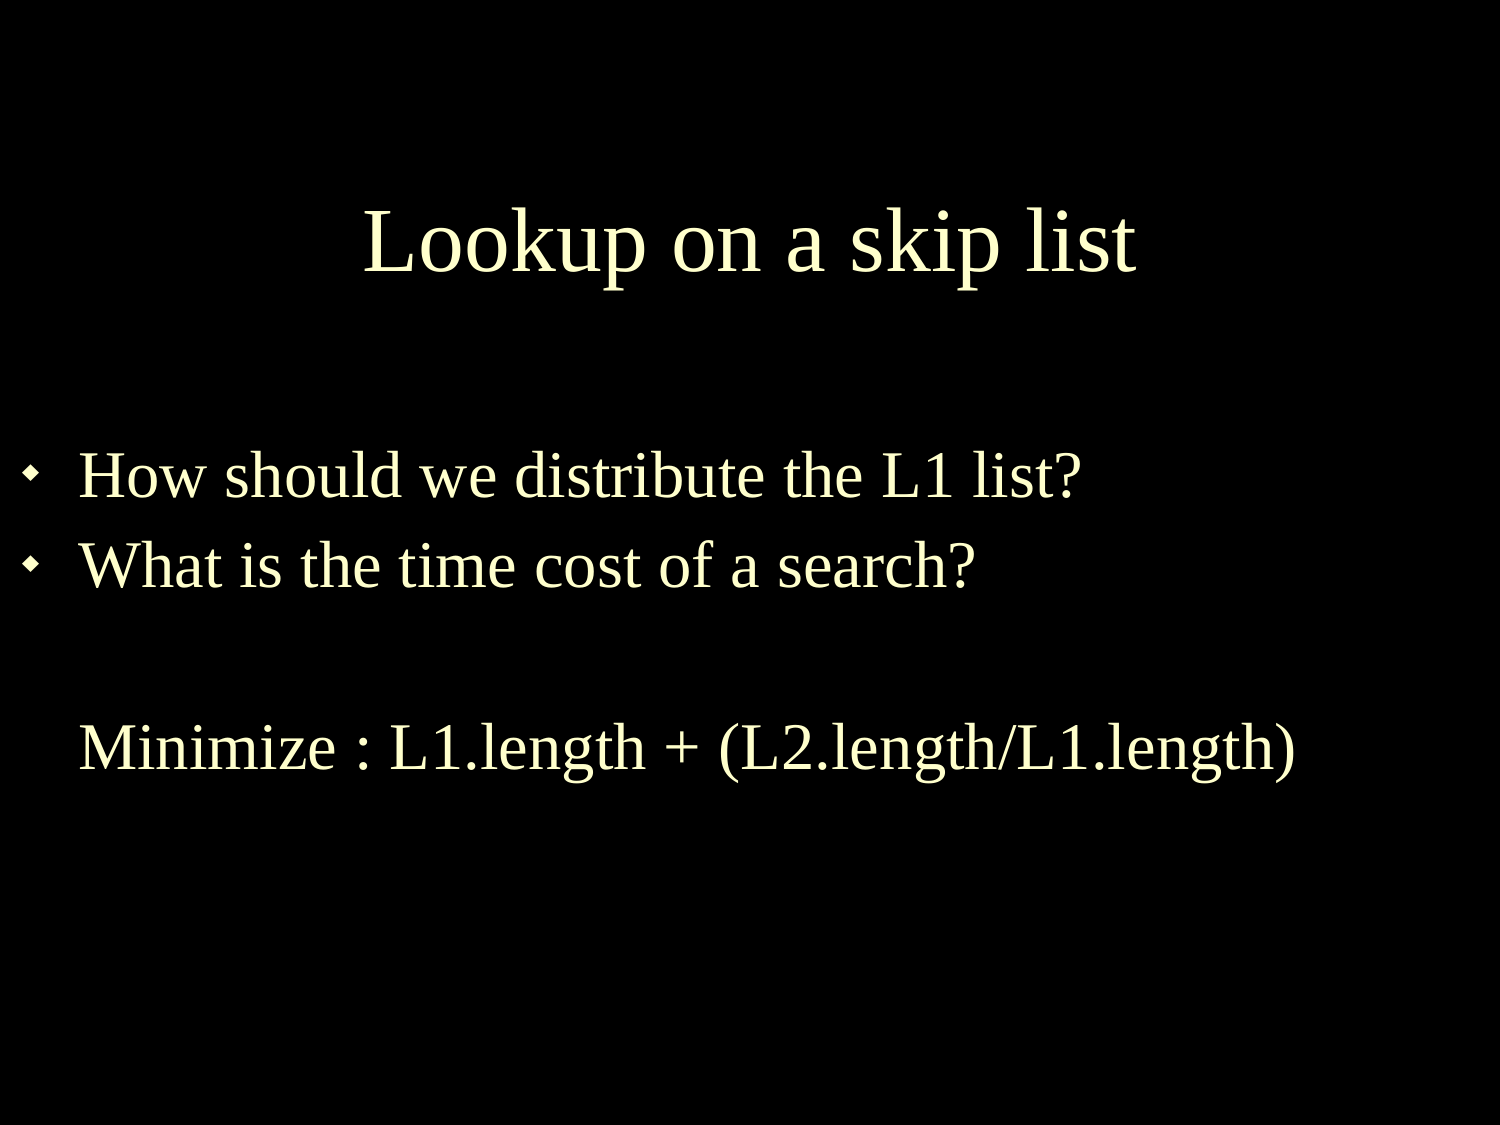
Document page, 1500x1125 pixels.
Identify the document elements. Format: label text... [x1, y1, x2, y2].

list How should we distribute the L1 list? What is the time cost of a search? Minimize : L1.length + (L2.length/L1.length) [22, 347, 1482, 1075]
title Lookup on a skip list [22, 153, 1480, 329]
